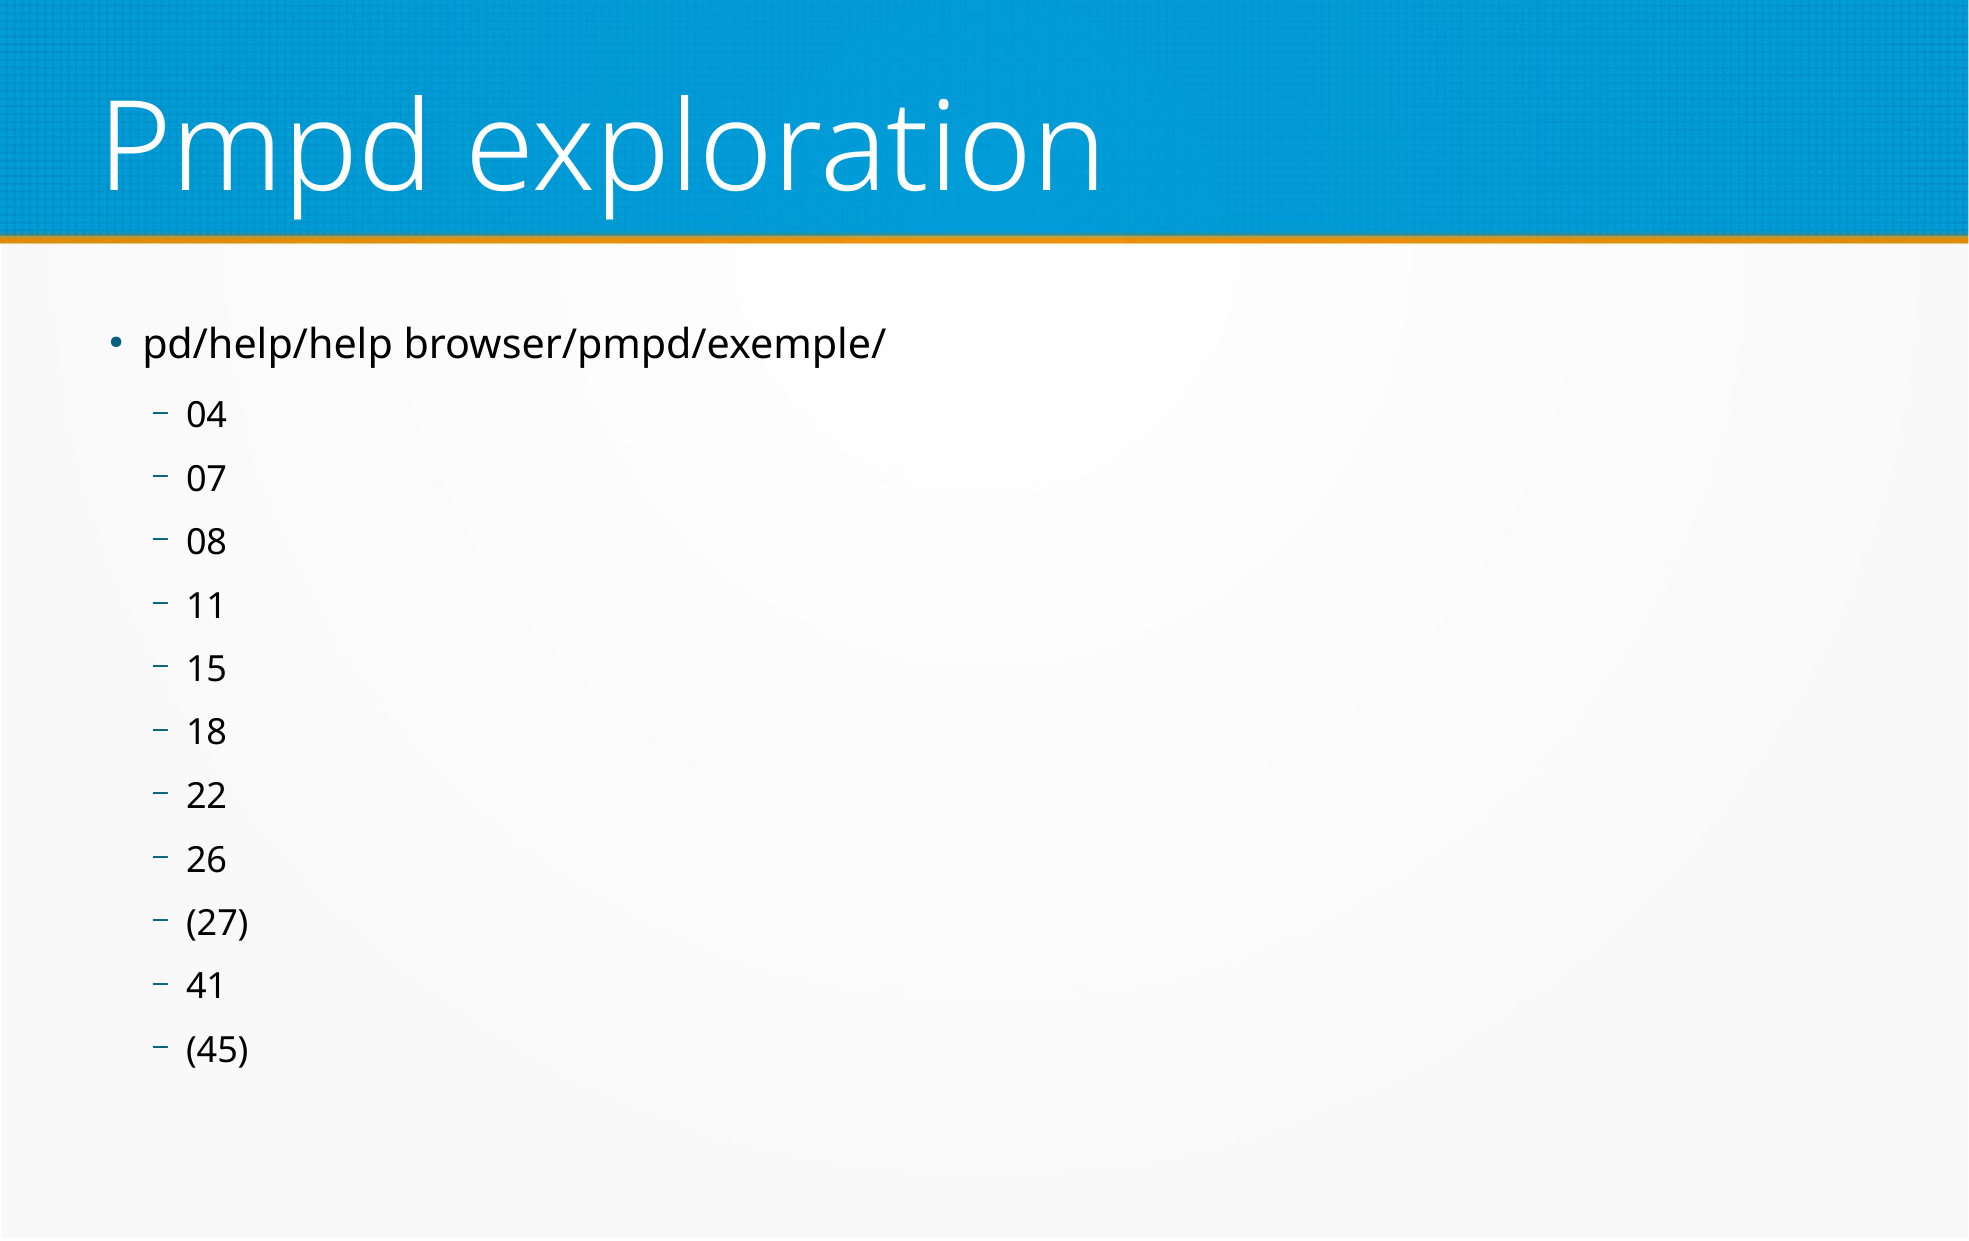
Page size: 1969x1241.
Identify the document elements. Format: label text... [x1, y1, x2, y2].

title Pmpd exploration [98, 19, 1870, 227]
picture [0, 233, 1969, 1241]
list pd/help/help browser/pmpd/exemple/ 04 07 08 11 15 18 22 26 (27) 41 (45) [98, 315, 1861, 1081]
